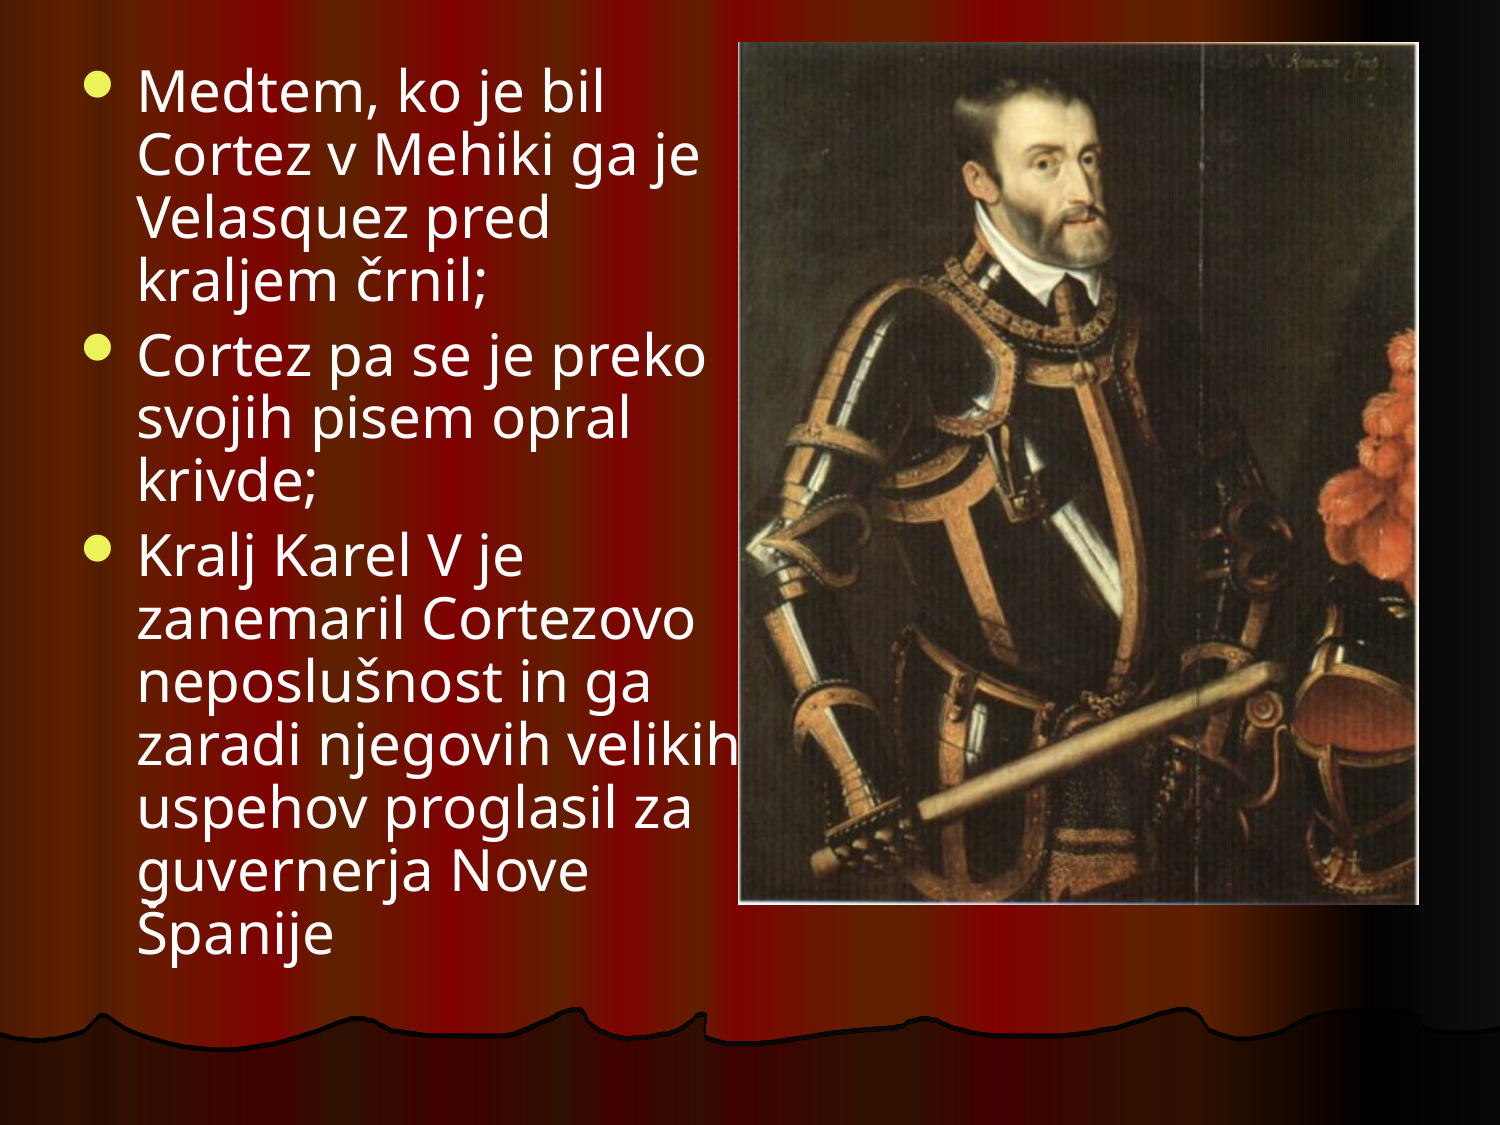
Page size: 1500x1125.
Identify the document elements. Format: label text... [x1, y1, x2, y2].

picture [738, 42, 1419, 905]
list Medtem, ko je bil Cortez v Mehiki ga je Velasquez pred kraljem črnil; Cortez pa se je preko svojih pisem opral krivde; Kralj Karel V je zanemaril Cortezovo neposlušnost in ga zaradi njegovih velikih uspehov proglasil za guvernerja Nove Španije [64, 54, 762, 1047]
